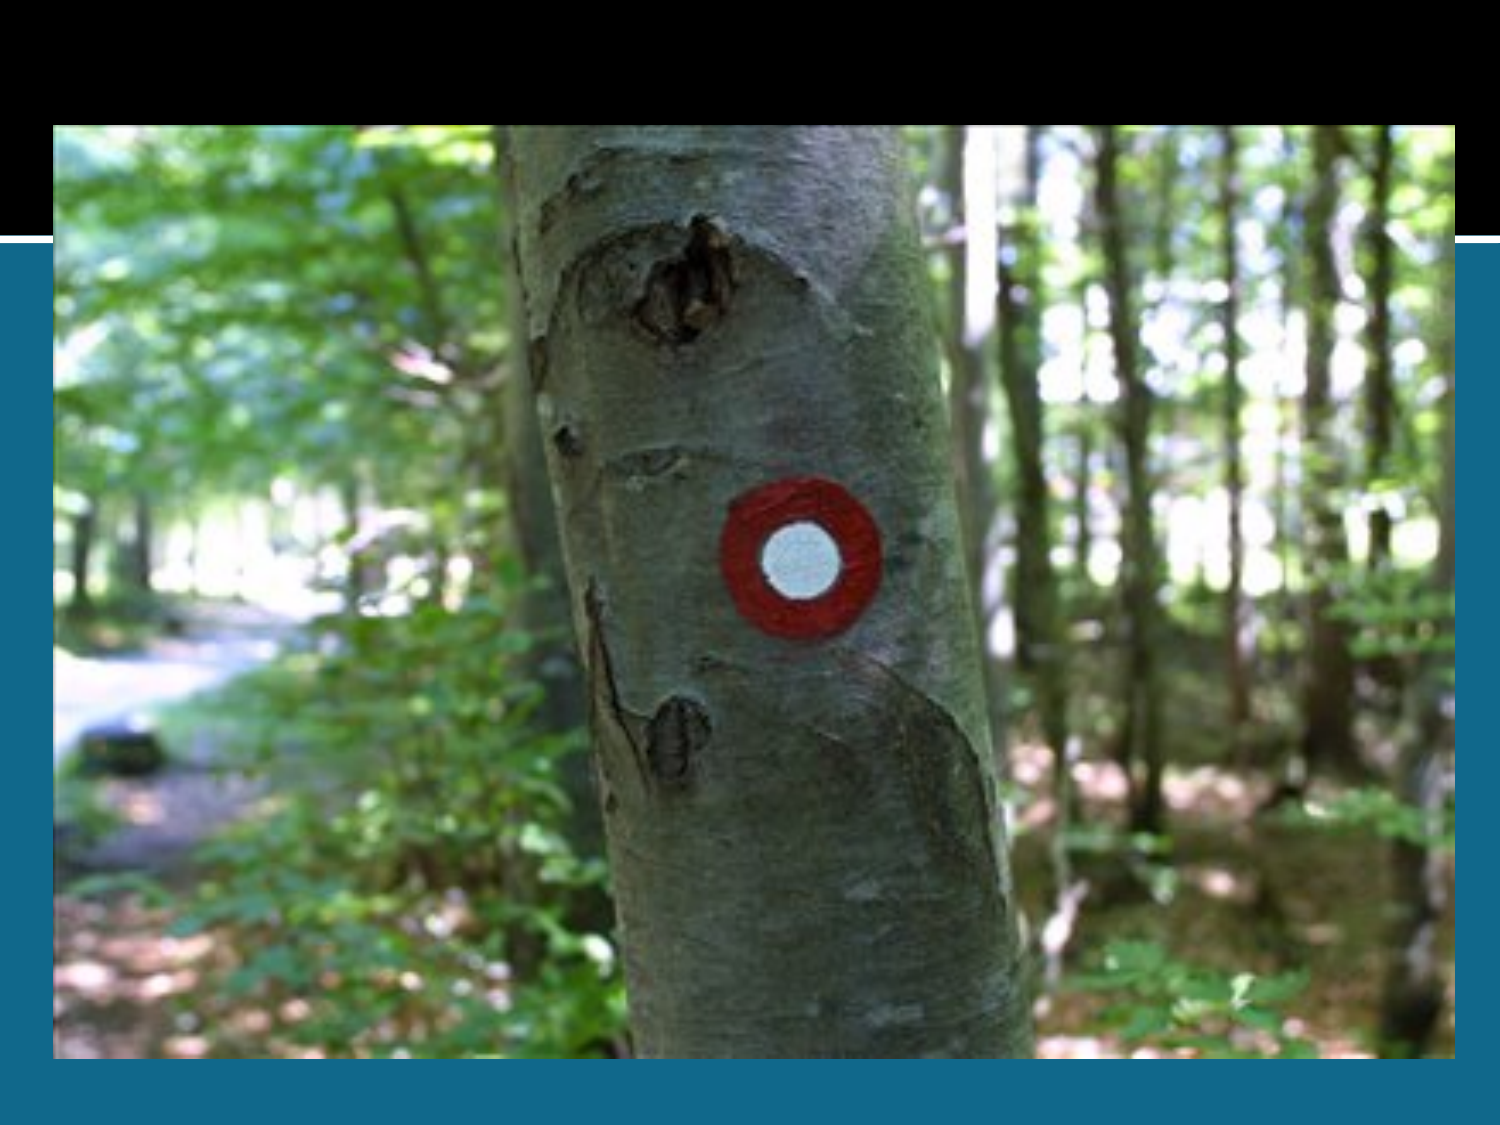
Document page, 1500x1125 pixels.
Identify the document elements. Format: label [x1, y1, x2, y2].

picture [53, 125, 1455, 1059]
